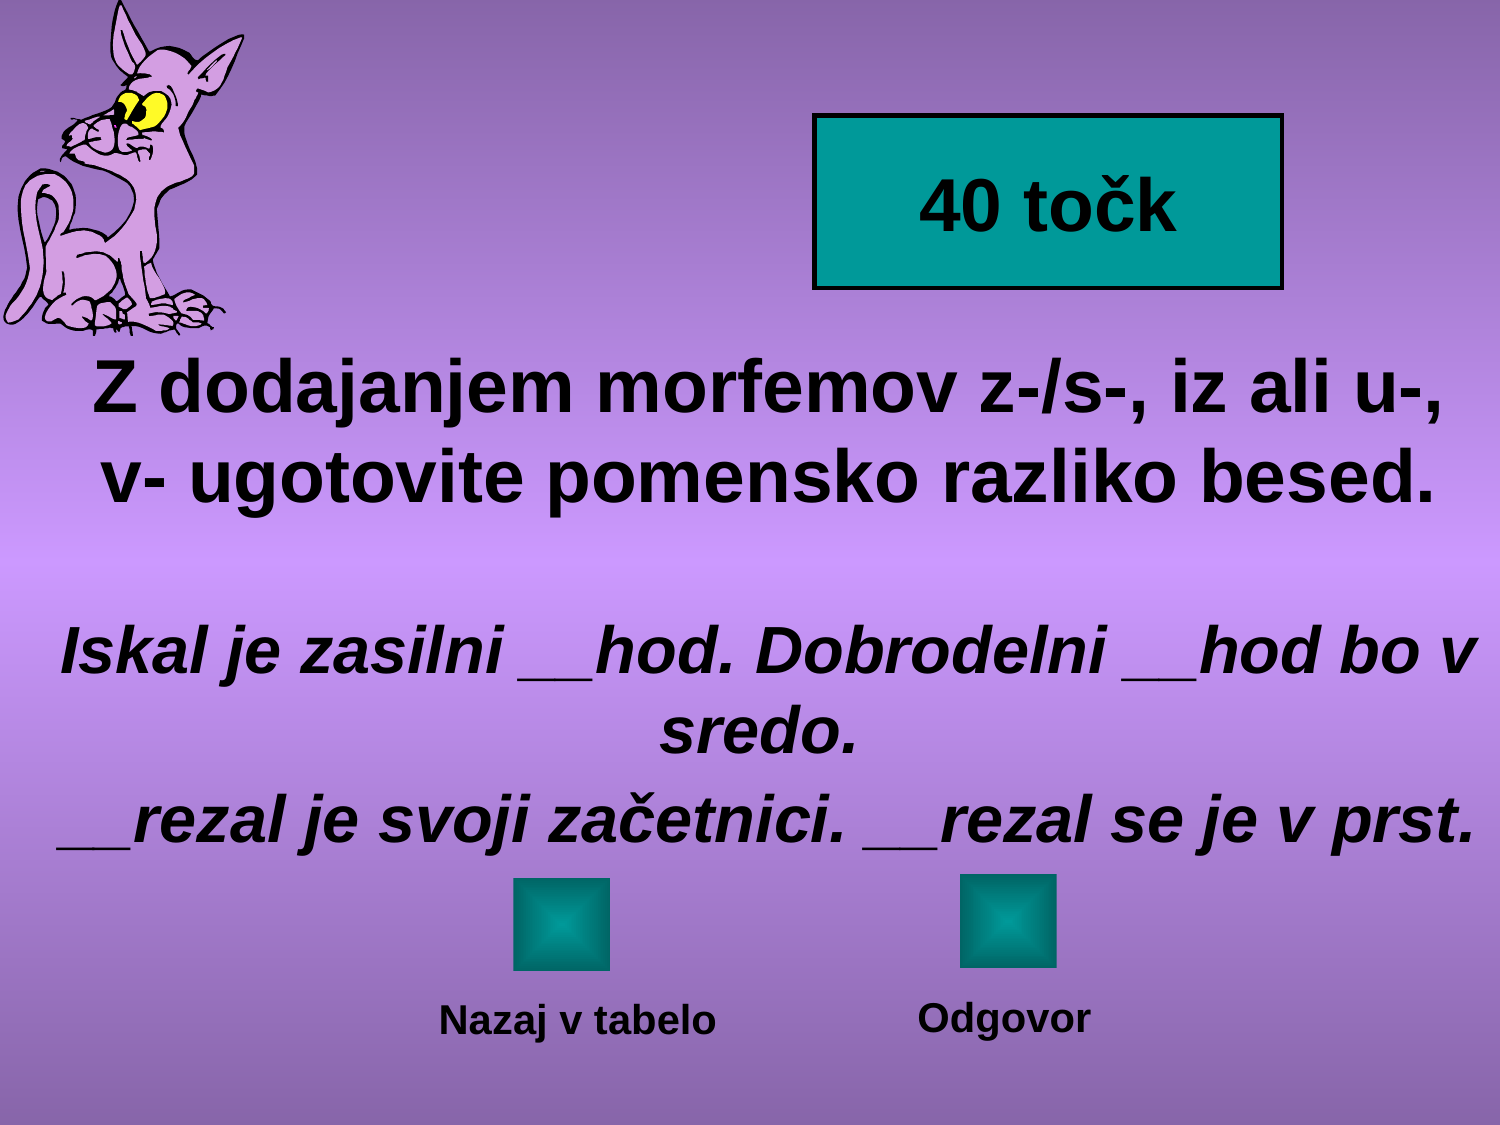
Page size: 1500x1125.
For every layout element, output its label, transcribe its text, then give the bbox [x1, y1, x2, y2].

text_box Odgovor [859, 983, 1150, 1049]
text_box [960, 874, 1057, 968]
text_box [513, 878, 610, 971]
title Z dodajanjem morfemov z-/s-, iz ali u-, v- ugotovite pomensko razliko besed. Iskal je zasilni __hod. Dobrodelni __hod bo v sredo. __rezal je svoji začetnici. __rezal se je v prst. [38, 299, 1500, 895]
text_box Nazaj v tabelo [403, 985, 752, 1051]
text_box 40 točk [814, 115, 1282, 288]
